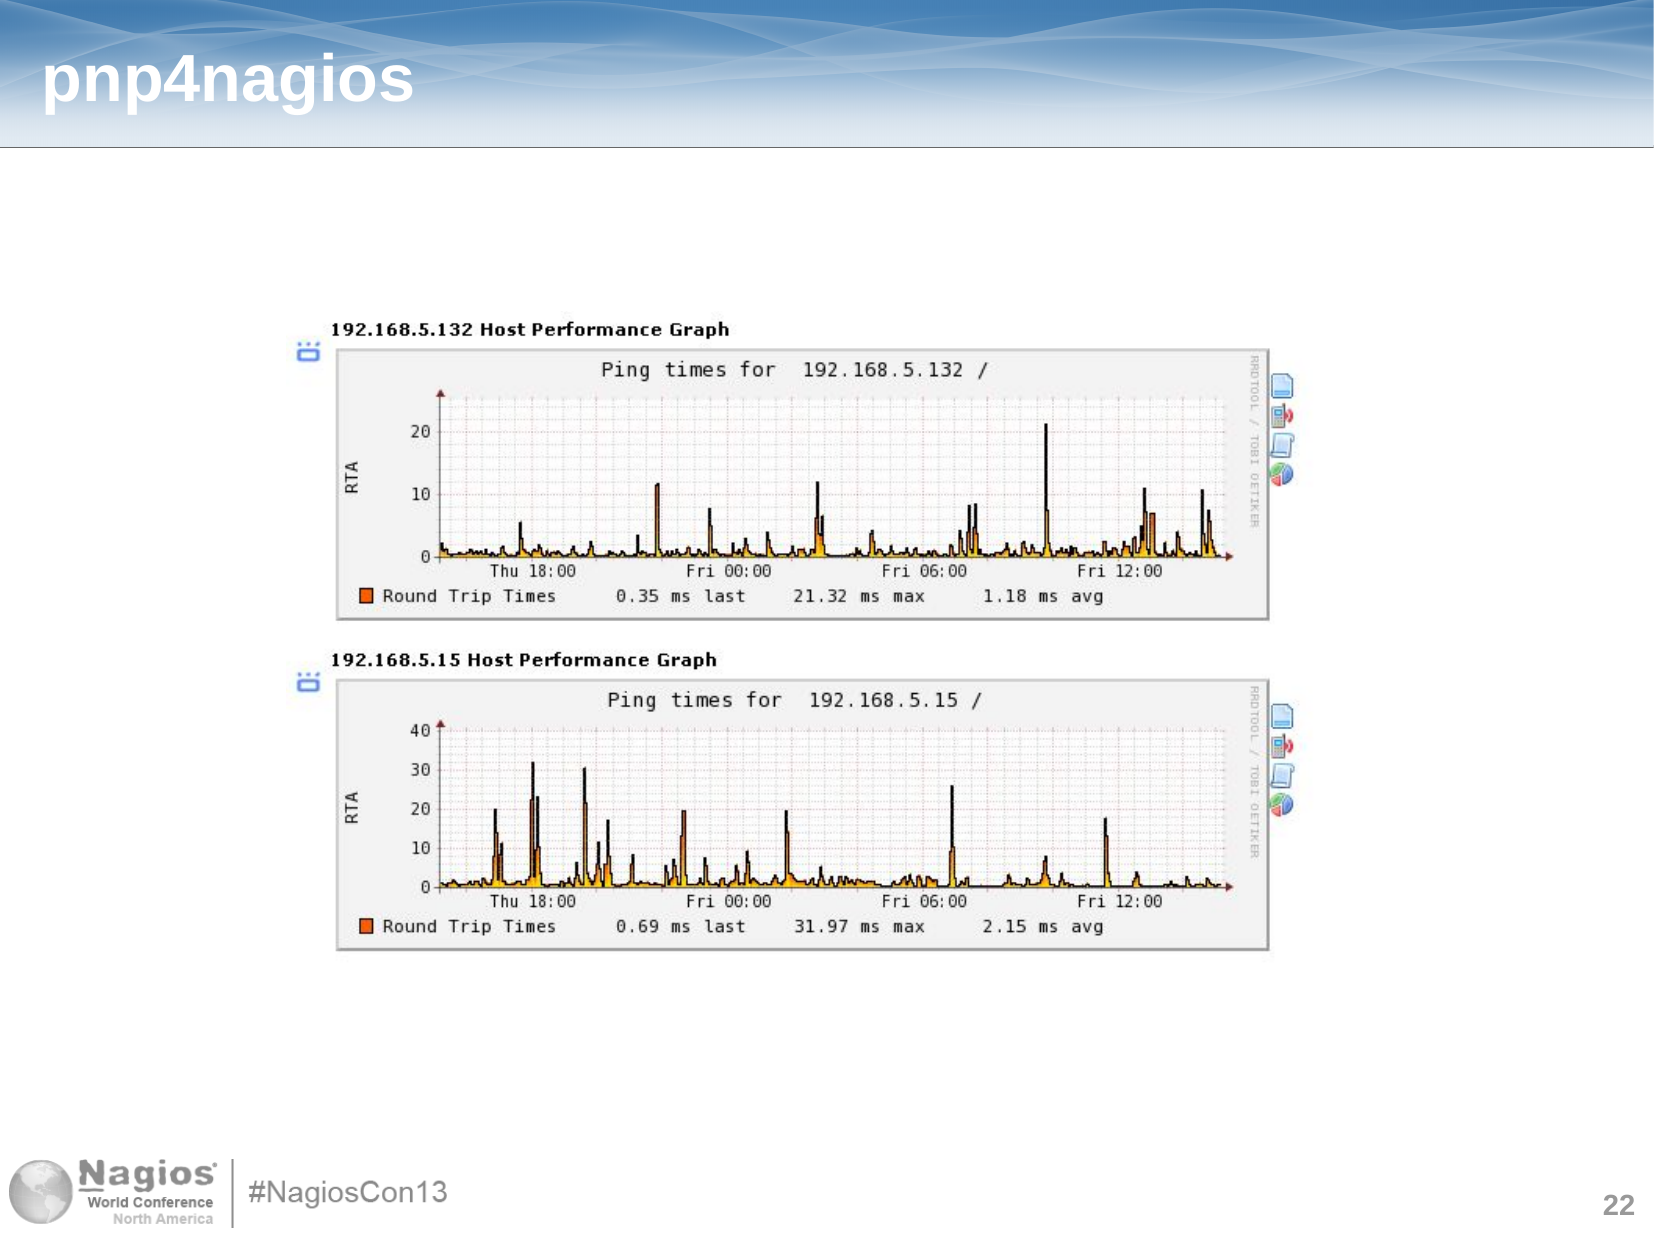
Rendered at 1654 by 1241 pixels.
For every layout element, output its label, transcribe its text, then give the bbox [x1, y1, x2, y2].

picture [286, 311, 1345, 978]
picture [0, 0, 1654, 147]
picture [9, 1159, 453, 1228]
title pnp4nagios [41, 29, 1248, 127]
